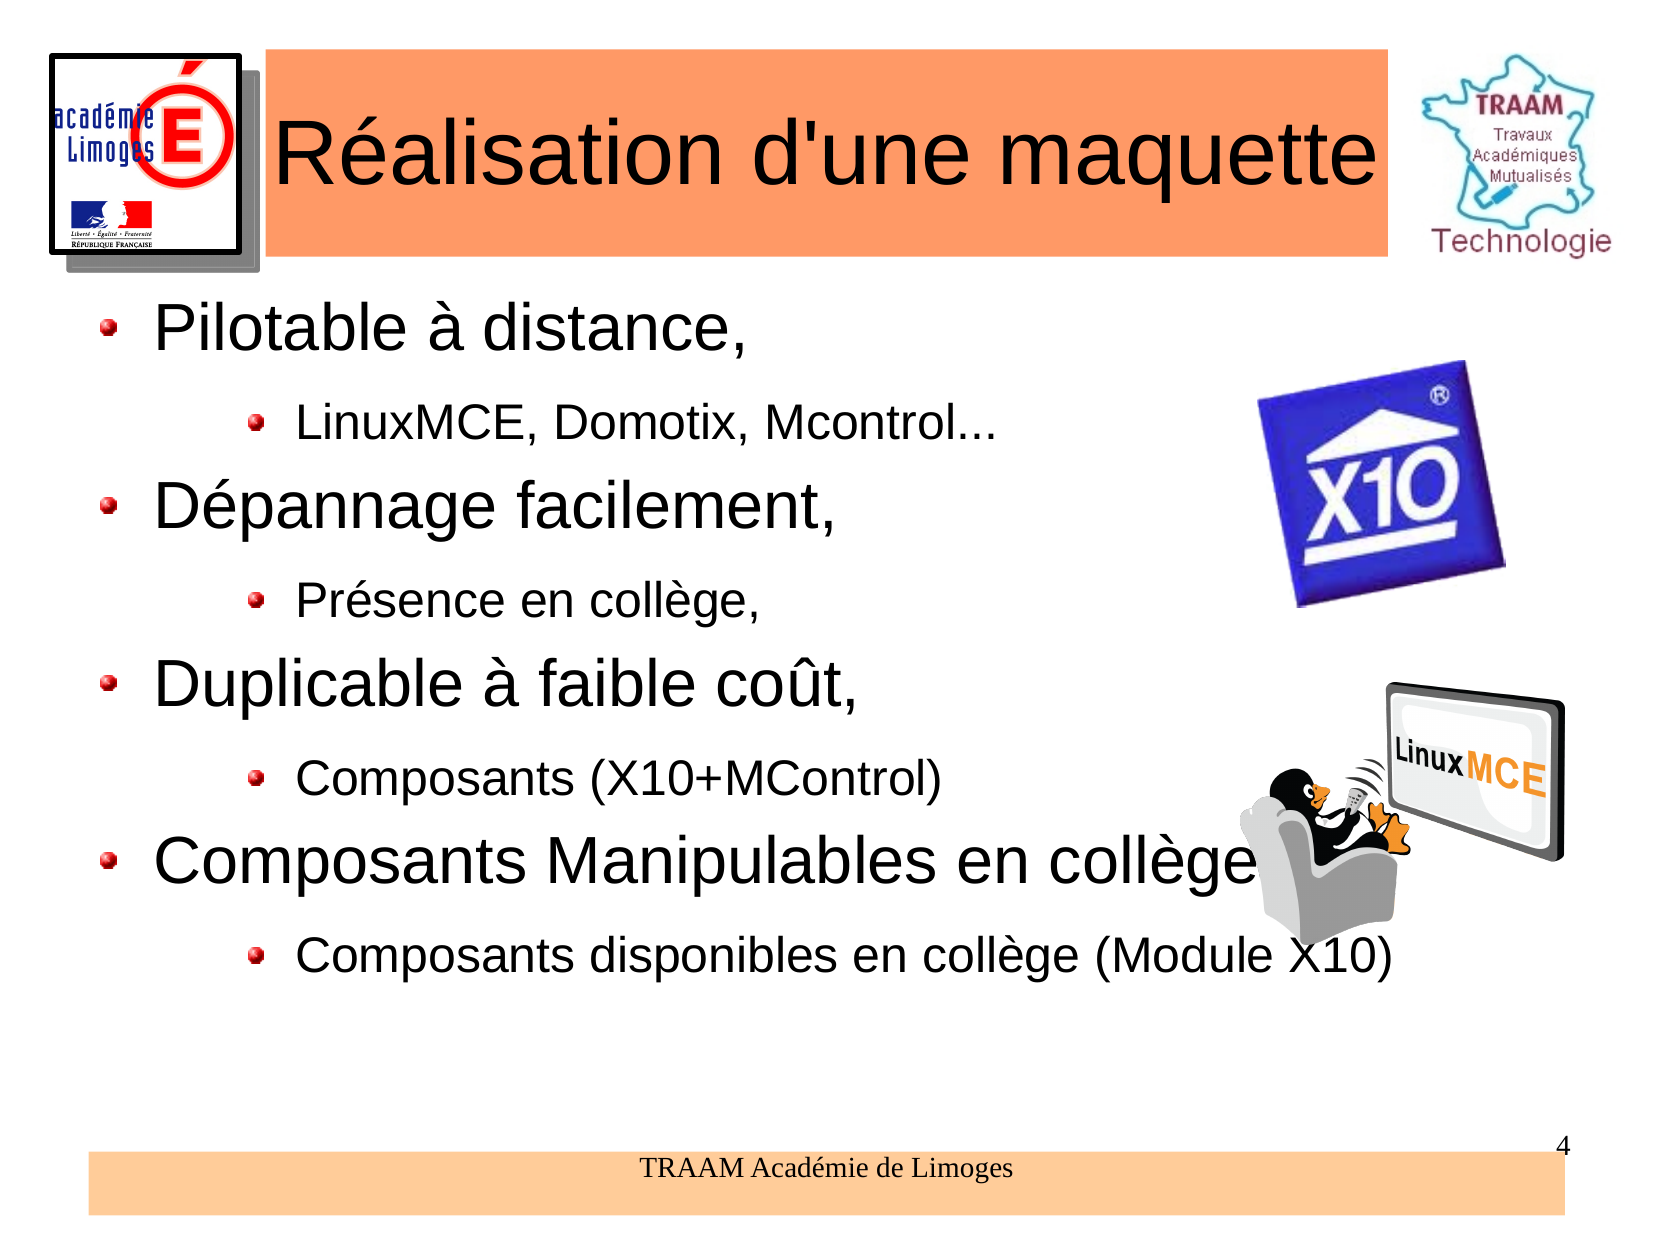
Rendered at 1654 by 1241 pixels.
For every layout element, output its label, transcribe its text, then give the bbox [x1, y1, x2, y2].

picture [1257, 360, 1506, 609]
title Réalisation d'une maquette [265, 49, 1388, 257]
list Pilotable à distance, LinuxMCE, Domotix, Mcontrol... Dépannage facilement, Présence en collège, Duplicable à faible coût, Composants (X10+MControl) Composants Manipulables en collège Composants disponibles en collège (Module X10) [82, 290, 1571, 1109]
picture [1240, 682, 1565, 945]
picture [1411, 43, 1625, 266]
picture [55, 59, 236, 249]
